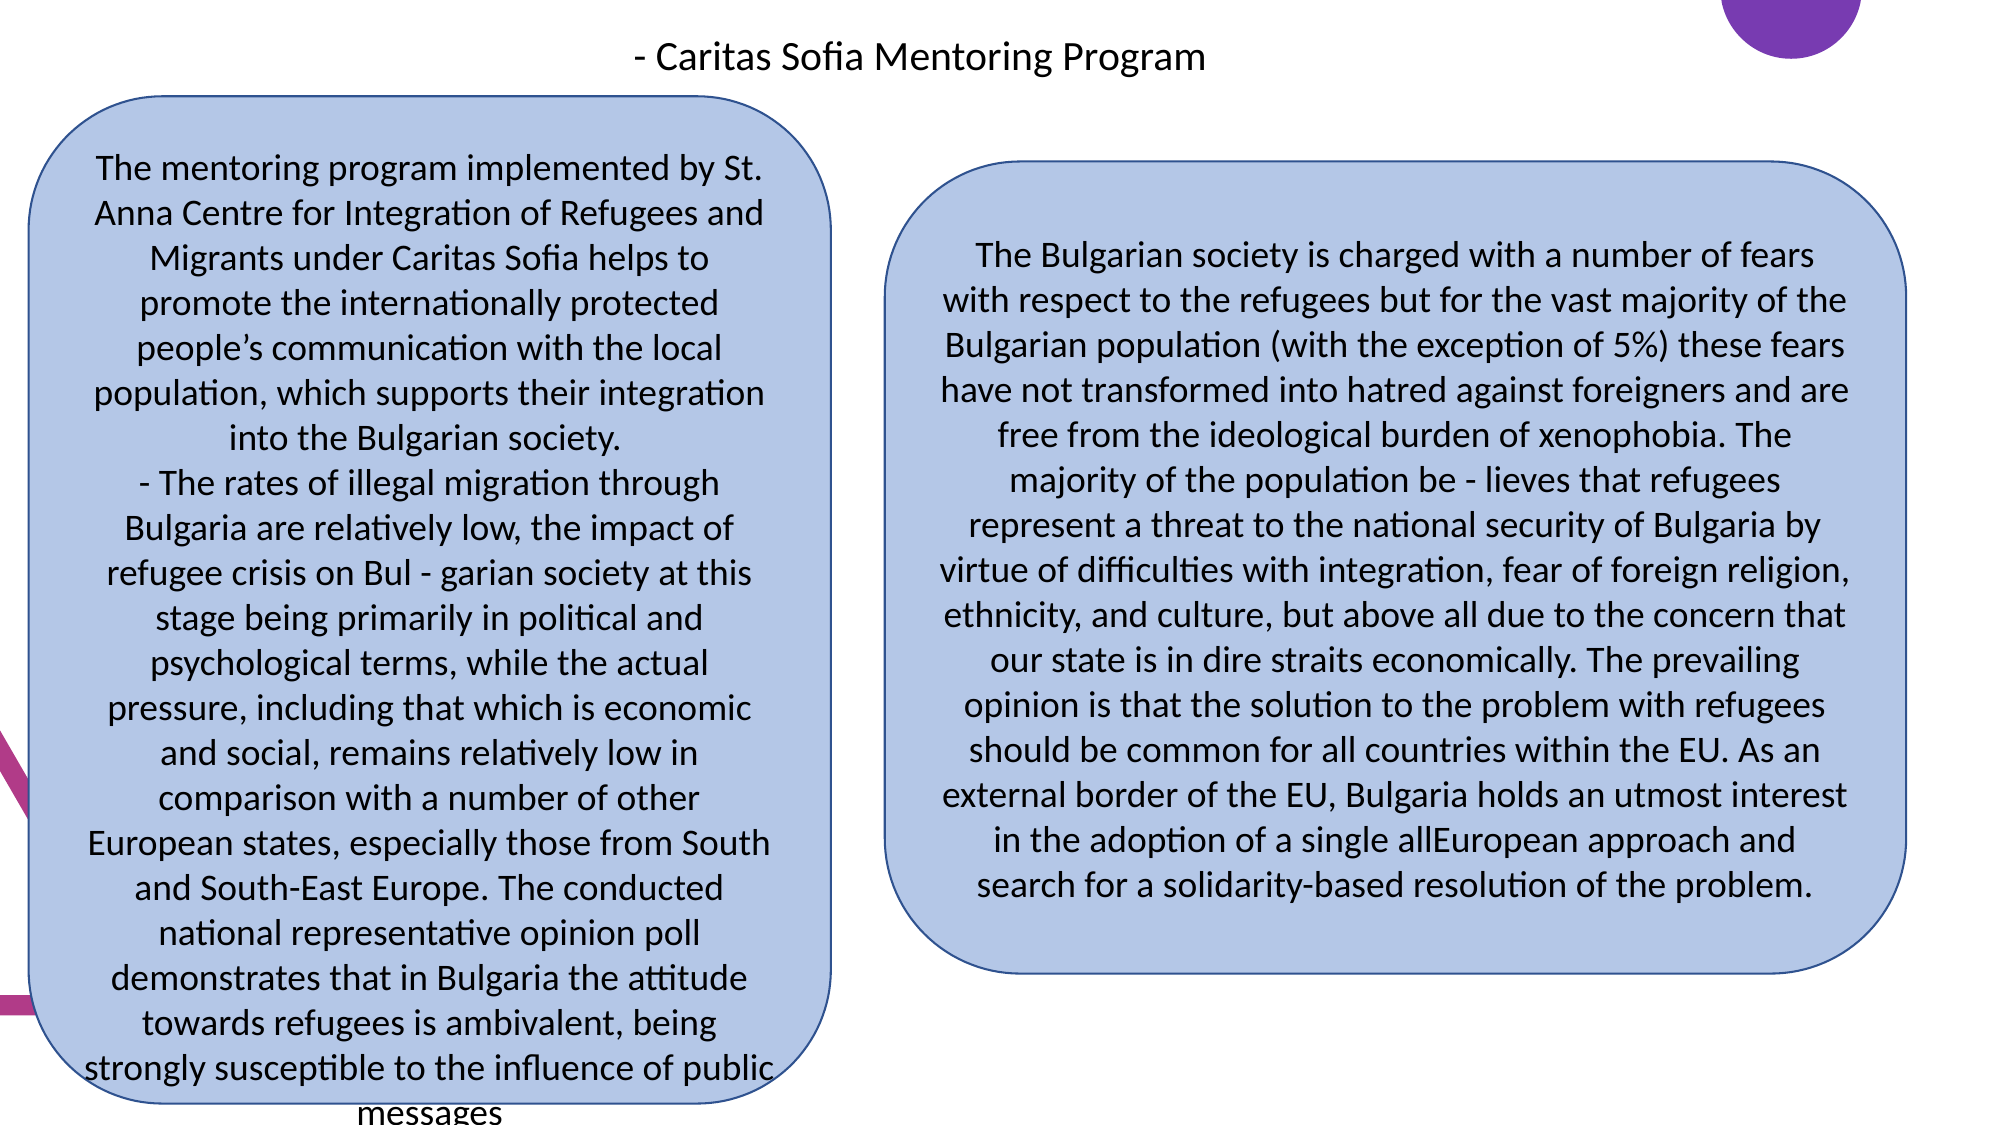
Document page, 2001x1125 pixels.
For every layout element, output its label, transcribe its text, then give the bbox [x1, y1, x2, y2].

text_box The Bulgarian society is charged with a number of fears with respect to the refugees but for the vast majority of the Bulgarian population (with the exception of 5%) these fears have not transformed into hatred against foreigners and are free from the ideological burden of xenophobia. The majority of the population be - lieves that refugees represent a threat to the national security of Bulgaria by virtue of difficulties with integration, fear of foreign religion, ethnicity, and culture, but above all due to the concern that our state is in dire straits economically. The prevailing opinion is that the solution to the problem with refugees should be common for all countries within the EU. As an external border of the EU, Bulgaria holds an utmost interest in the adoption of a single allEuropean approach and search for a solidarity-based resolution of the problem. [884, 161, 1907, 974]
text_box The mentoring program implemented by St. Anna Centre for Integration of Refugees and Migrants under Caritas Sofia helps to promote the internationally protected people’s communication with the local population, which supports their integration into the Bulgarian society. - The rates of illegal migration through Bulgaria are relatively low, the impact of refugee crisis on Bul - garian society at this stage being primarily in political and psychological terms, while the actual pressure, including that which is economic and social, remains relatively low in comparison with a number of other European states, especially those from South and South-East Europe. The conducted national representative opinion poll demonstrates that in Bulgaria the attitude towards refugees is ambivalent, being strongly susceptible to the influence of public messages [28, 96, 831, 1104]
text_box - Caritas Sofia Mentoring Program [618, 21, 1619, 88]
